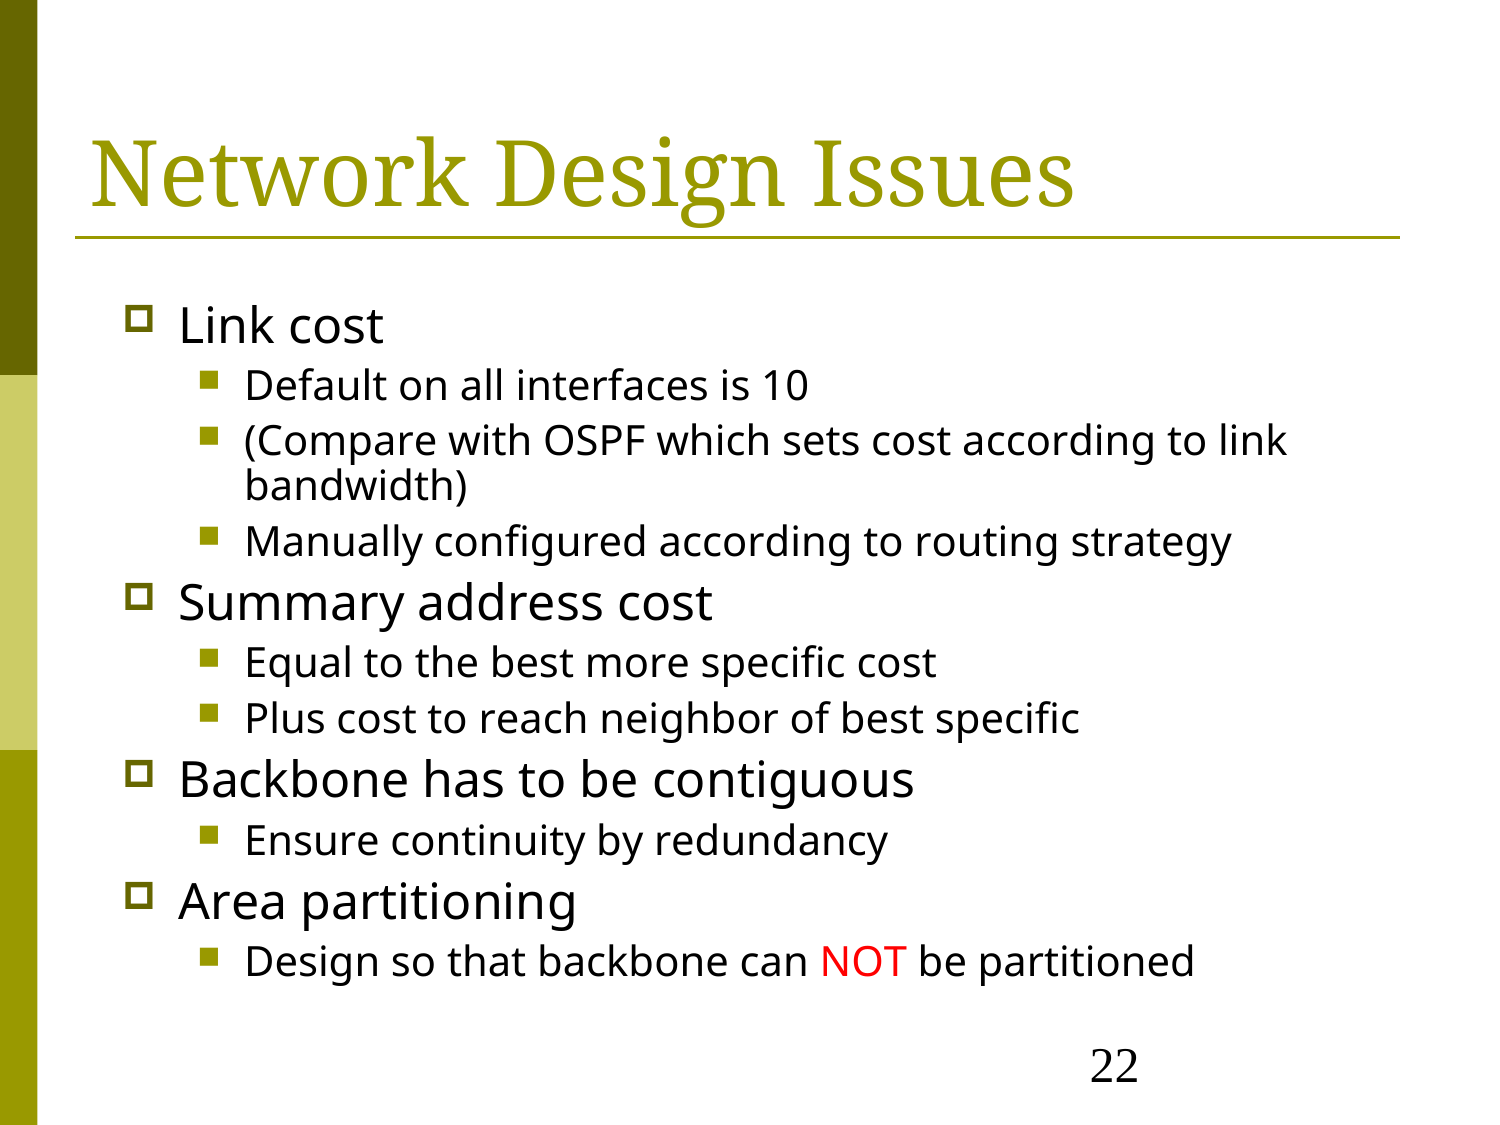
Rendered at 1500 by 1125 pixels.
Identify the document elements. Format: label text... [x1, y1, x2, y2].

title Network Design Issues [75, 45, 1426, 233]
list Link cost Default on all interfaces is 10 (Compare with OSPF which sets cost according to link bandwidth) Manually configured according to routing strategy Summary address cost Equal to the best more specific cost Plus cost to reach neighbor of best specific Backbone has to be contiguous Ensure continuity by redundancy Area partitioning Design so that backbone can NOT be partitioned [107, 292, 1411, 1051]
